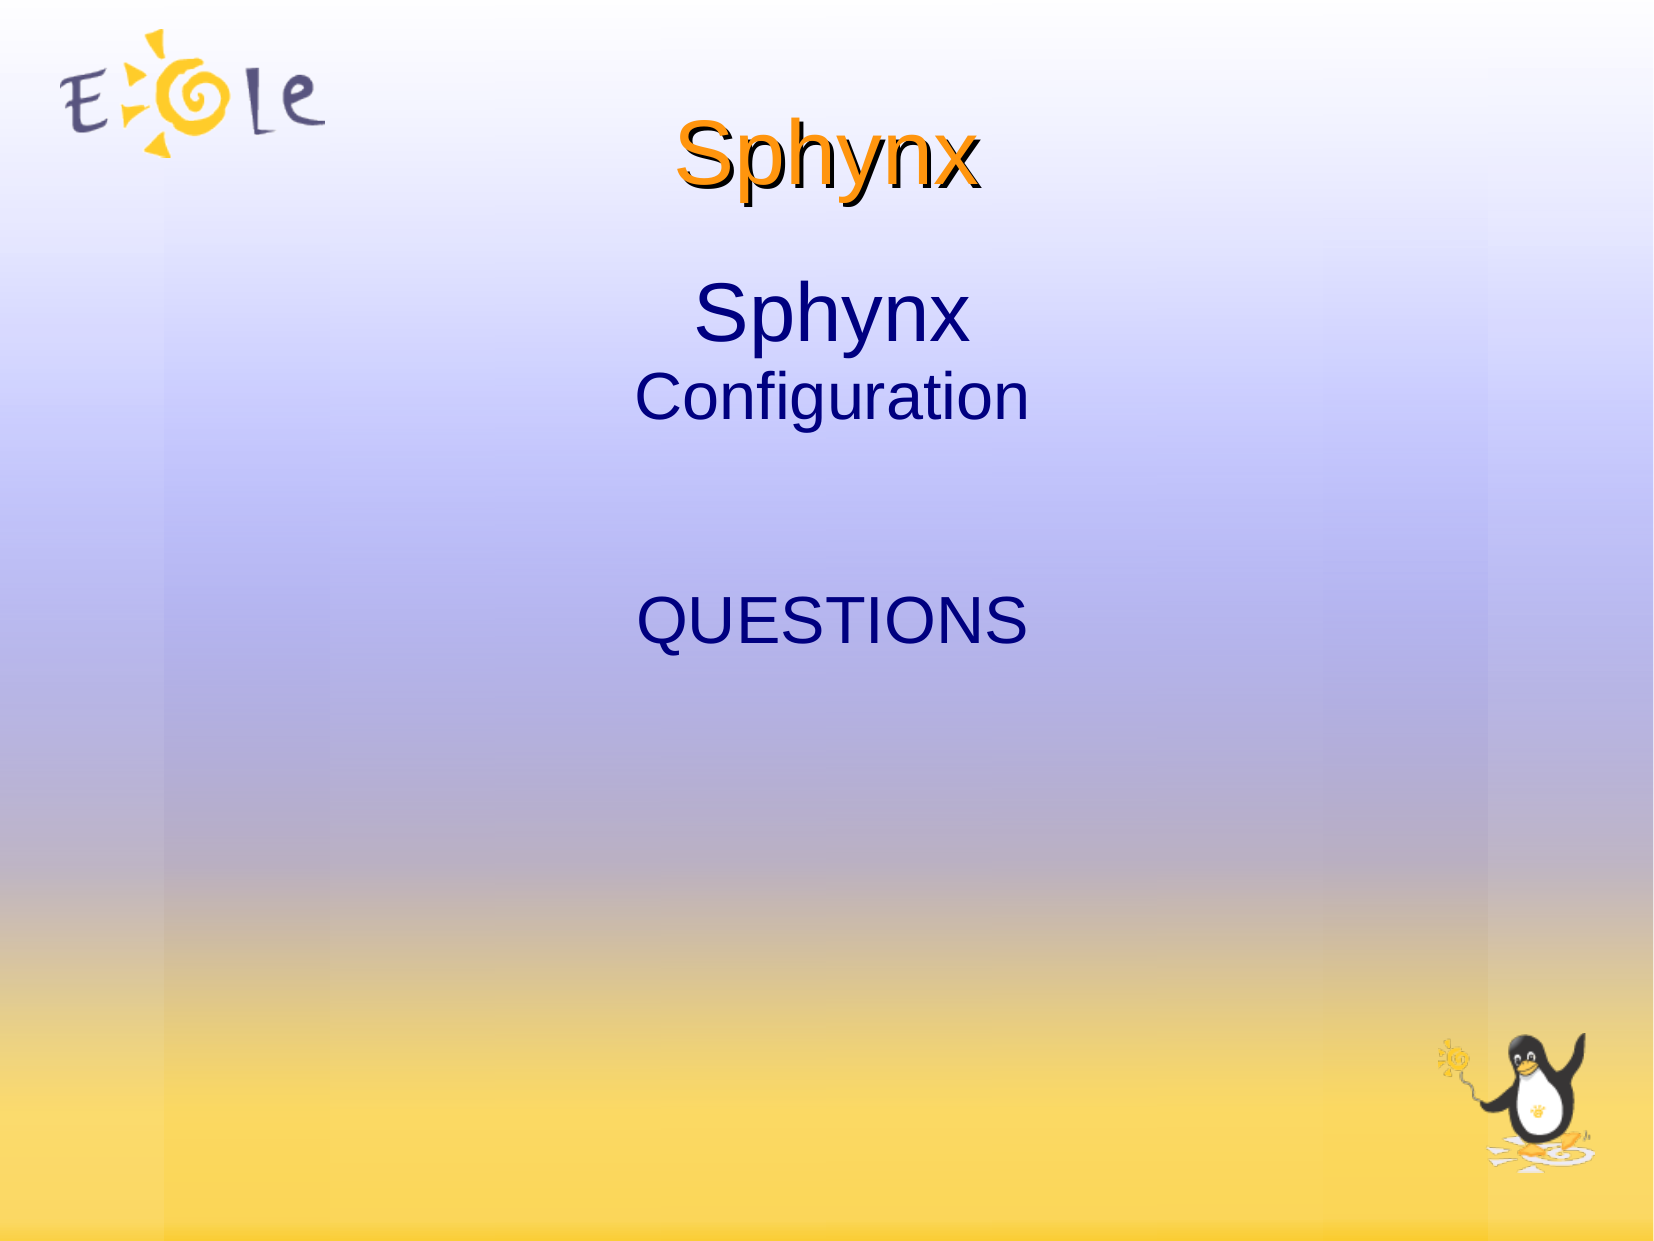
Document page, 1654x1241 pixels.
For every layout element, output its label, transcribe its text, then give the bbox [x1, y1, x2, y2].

picture [0, 0, 1654, 1241]
list Sphynx Configuration QUESTIONS [88, 265, 1577, 703]
title Sphynx [82, 49, 1571, 257]
